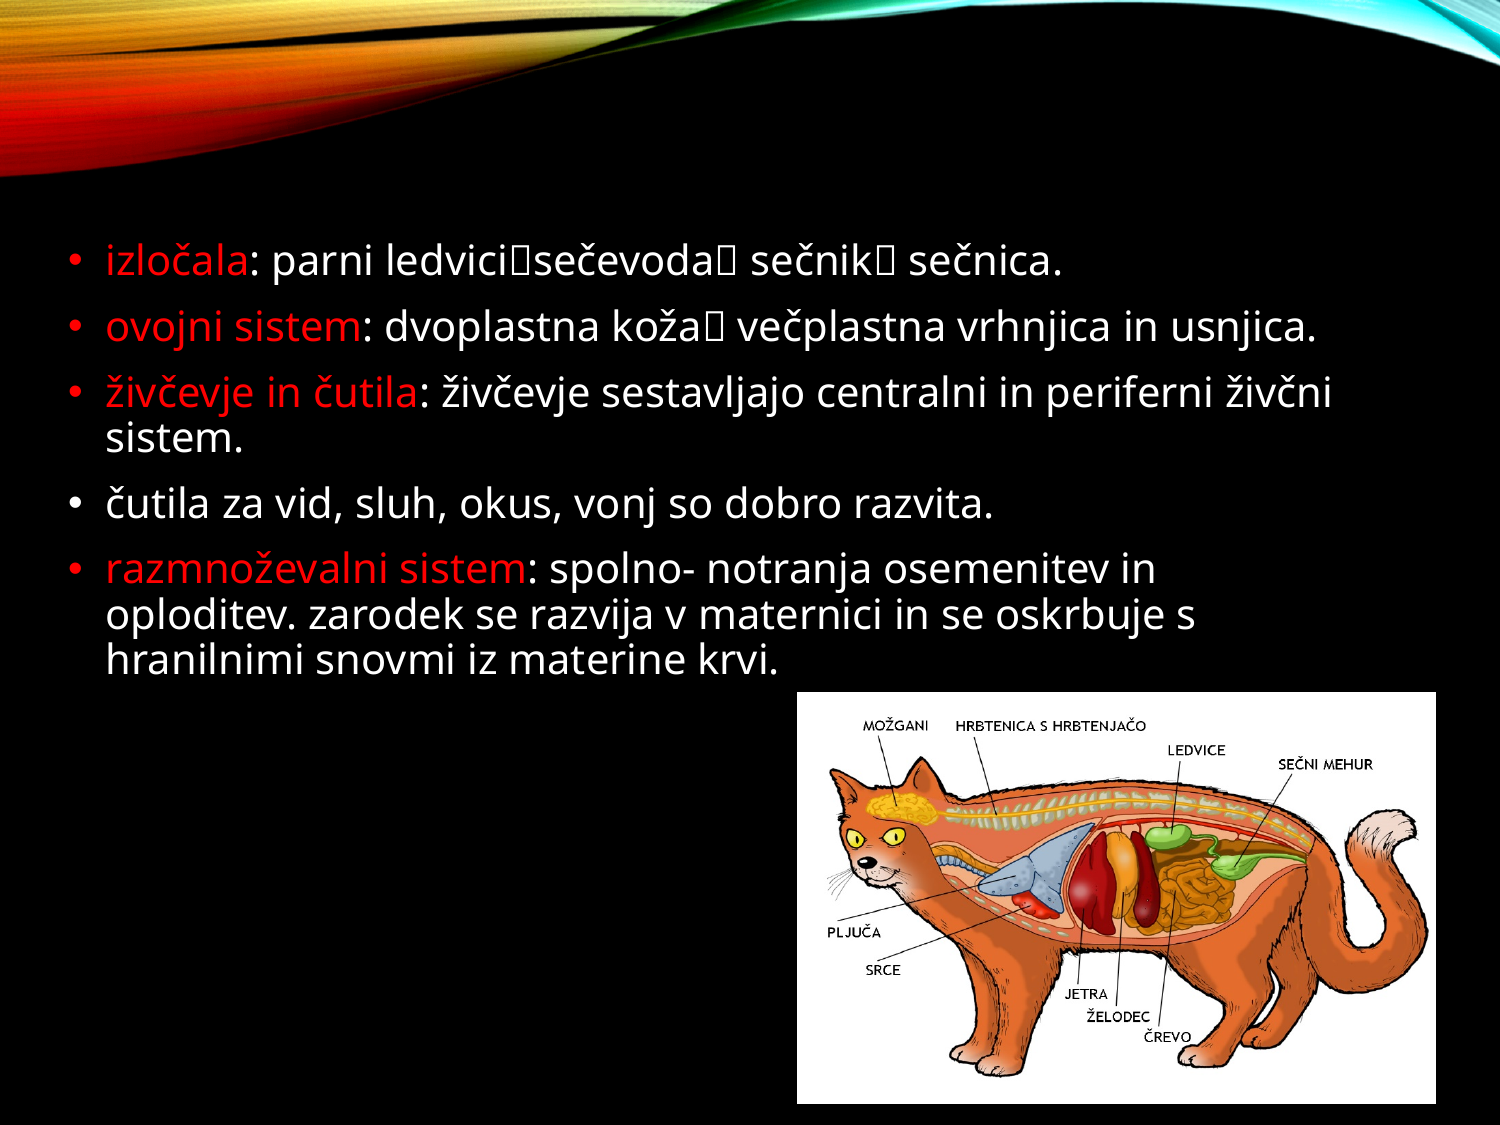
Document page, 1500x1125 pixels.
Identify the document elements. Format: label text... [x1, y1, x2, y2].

picture [797, 692, 1436, 1104]
picture [0, 0, 1500, 178]
list izločala: parni ledvicisečevoda sečnik sečnica. ovojni sistem: dvoplastna koža večplastna vrhnjica in usnjica. živčevje in čutila: živčevje sestavljajo centralni in periferni živčni sistem. čutila za vid, sluh, okus, vonj so dobro razvita. razmnoževalni sistem: spolno- notranja osemenitev in oploditev. zarodek se razvija v maternici in se oskrbuje s hranilnimi snovmi iz materine krvi. [53, 160, 1359, 946]
